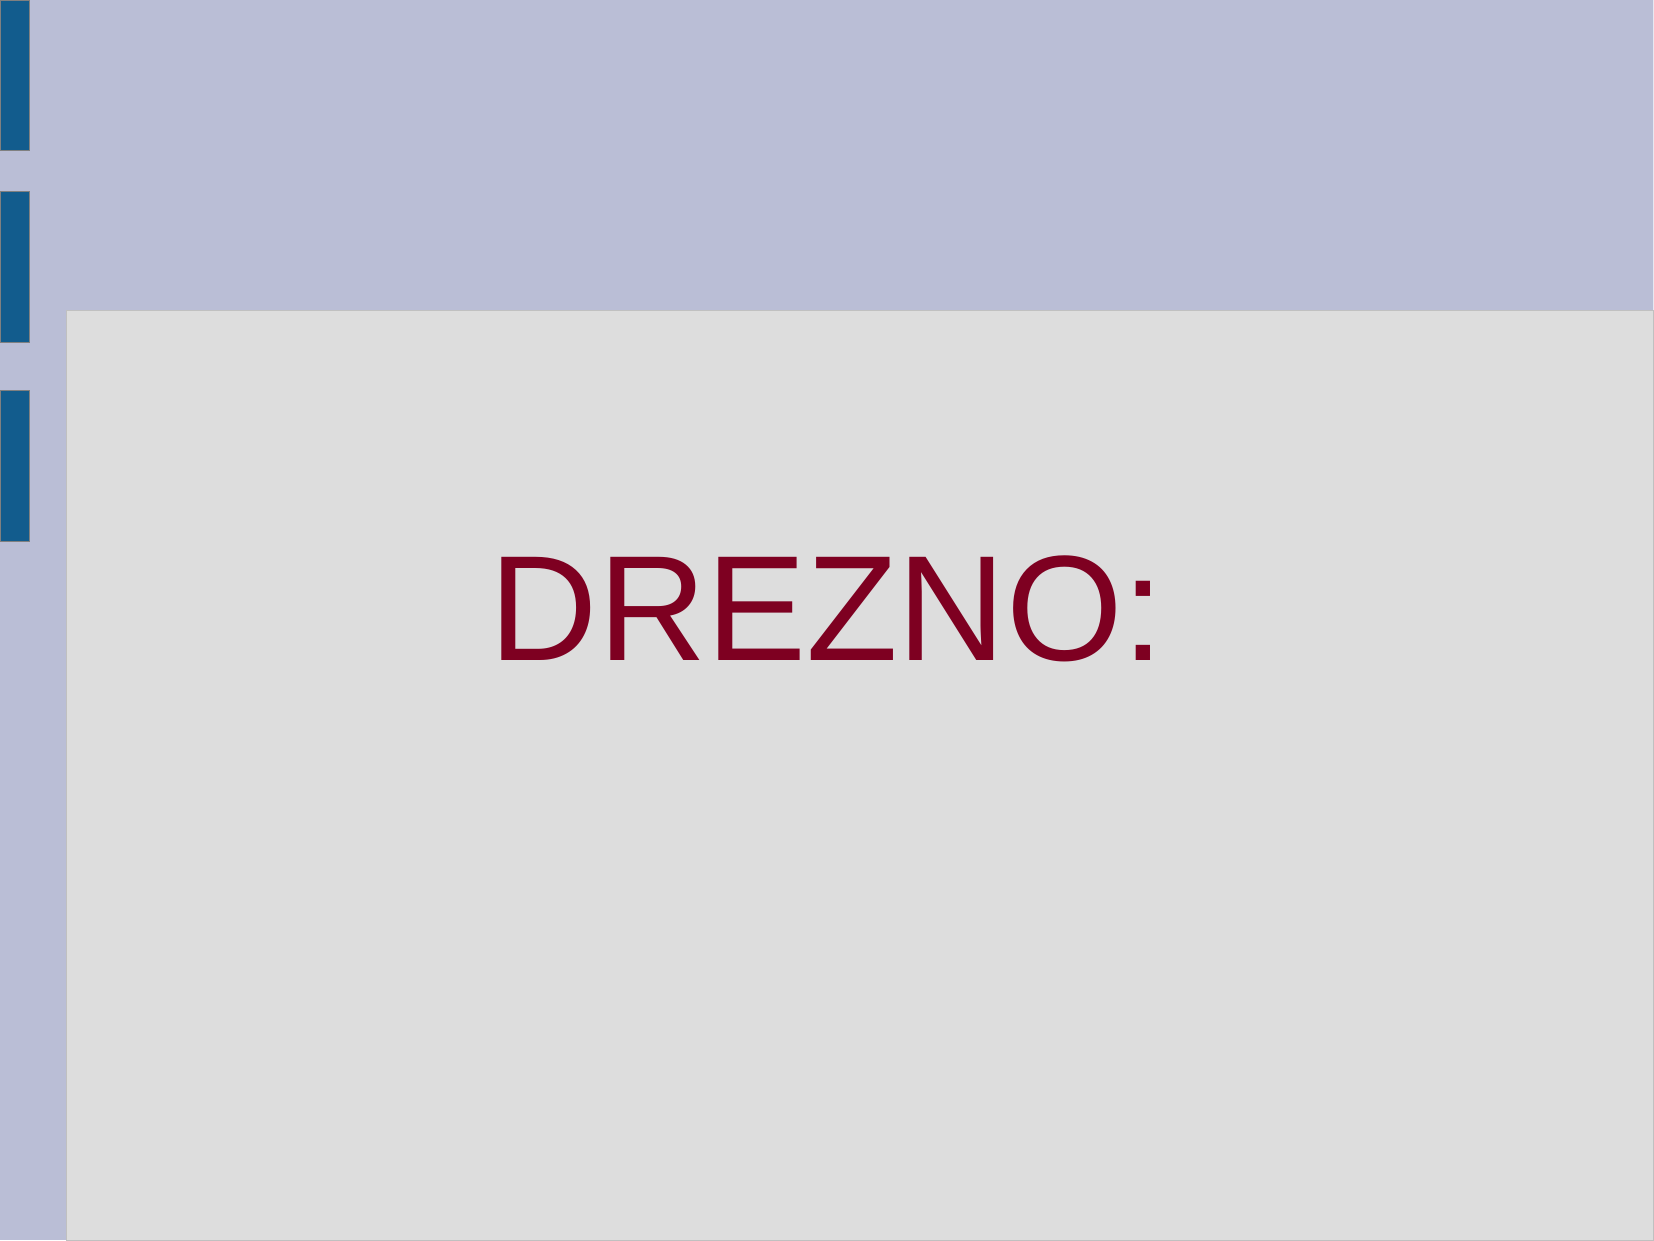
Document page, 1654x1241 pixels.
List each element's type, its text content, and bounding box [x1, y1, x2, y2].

subtitle DREZNO: [121, 91, 1534, 1126]
